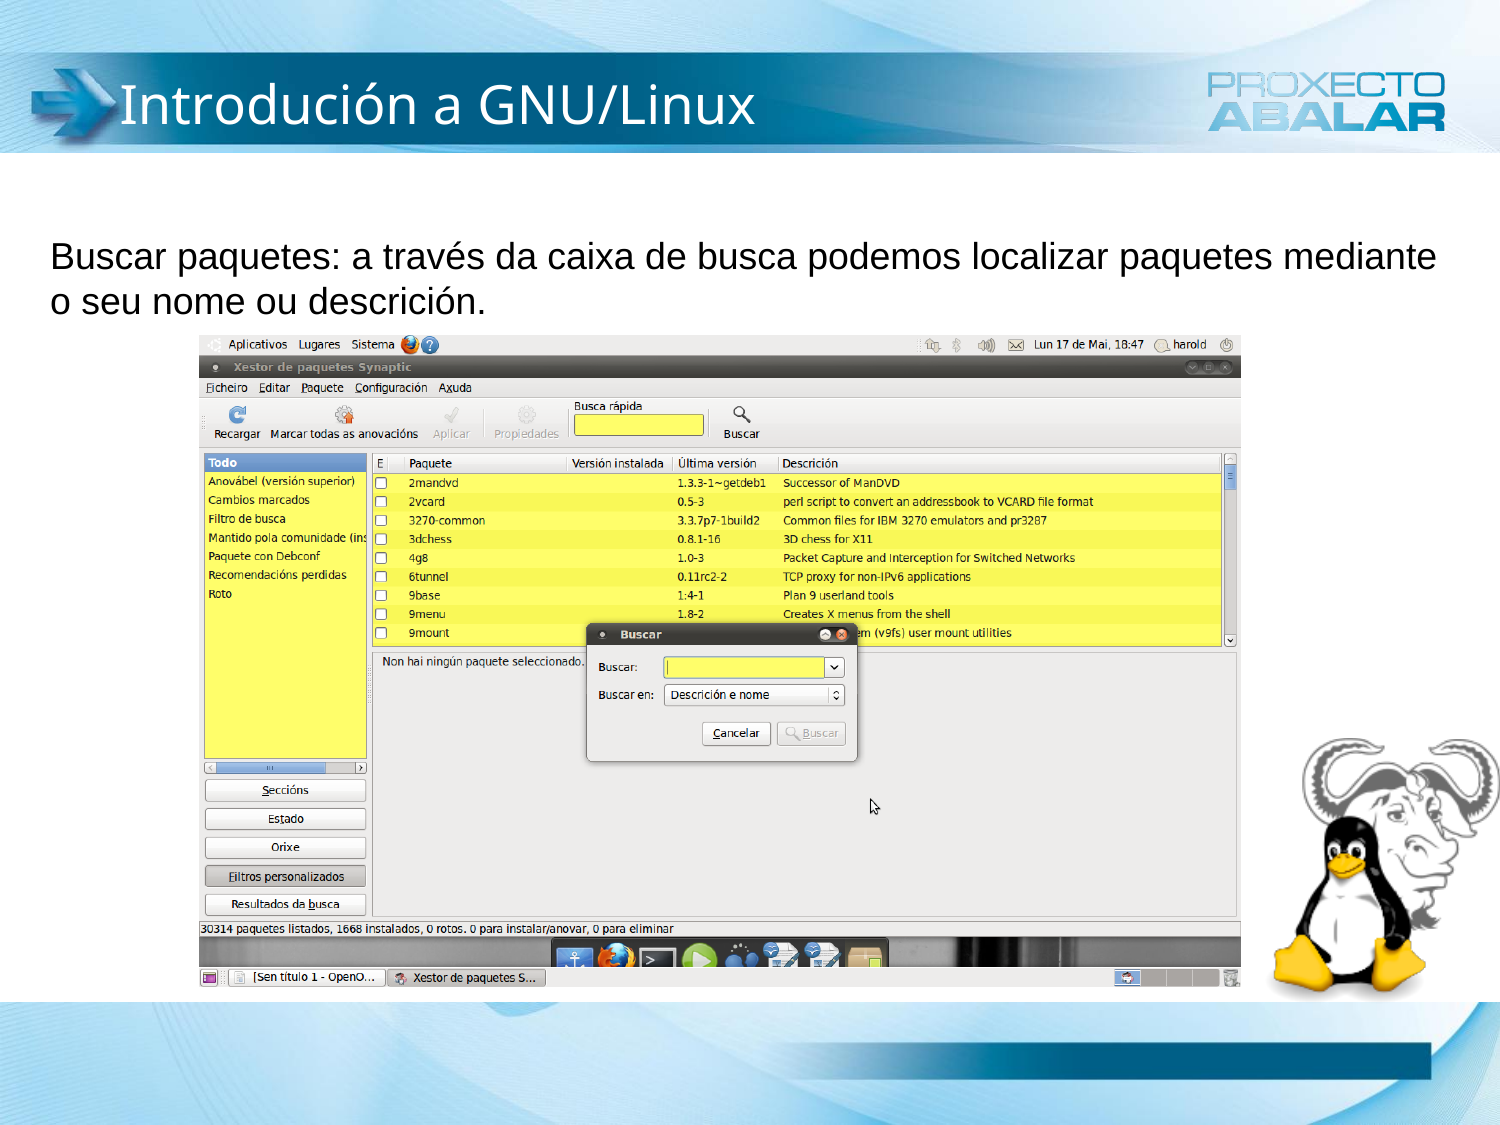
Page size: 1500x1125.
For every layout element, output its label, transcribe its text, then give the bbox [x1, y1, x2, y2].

picture [0, 738, 1500, 1125]
picture [199, 335, 1241, 987]
text_box Introdución a GNU/Linux [104, 62, 772, 143]
picture [0, 0, 1500, 153]
text_box Buscar paquetes: a través da caixa de busca podemos localizar paquetes mediante o seu nome ou descrición. [35, 224, 1453, 330]
